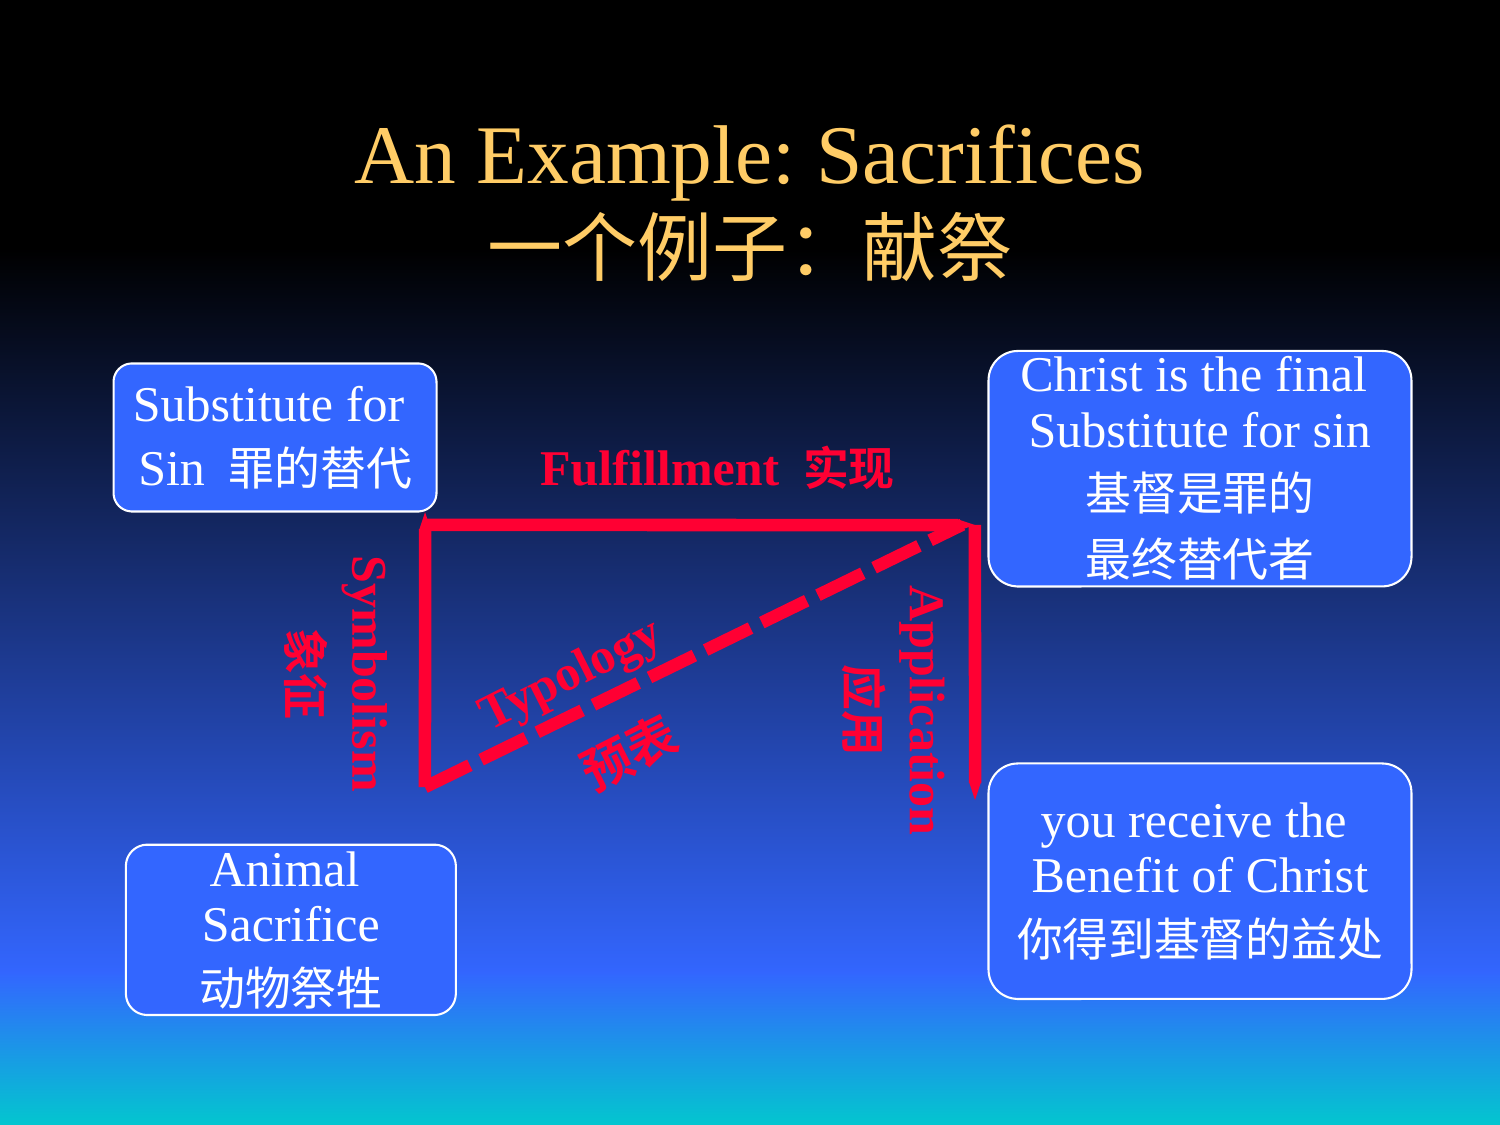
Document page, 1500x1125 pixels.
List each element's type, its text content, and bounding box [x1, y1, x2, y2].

text_box Fulfillment 实现 [525, 424, 913, 507]
text_box Application 应用 [825, 557, 963, 864]
text_box Typology 预表 [415, 571, 773, 871]
text_box you receive the Benefit of Christ 你得到基督的益处 [988, 763, 1412, 999]
text_box Substitute for Sin 罪的替代 [113, 363, 437, 512]
title An Example: Sacrifices 一个例子：献祭 [112, 91, 1388, 299]
text_box Animal Sacrifice 动物祭牲 [125, 844, 456, 1015]
text_box Symbolism 象征 [267, 540, 405, 816]
text_box Christ is the final Substitute for sin 基督是罪的 最终替代者 [988, 350, 1412, 587]
